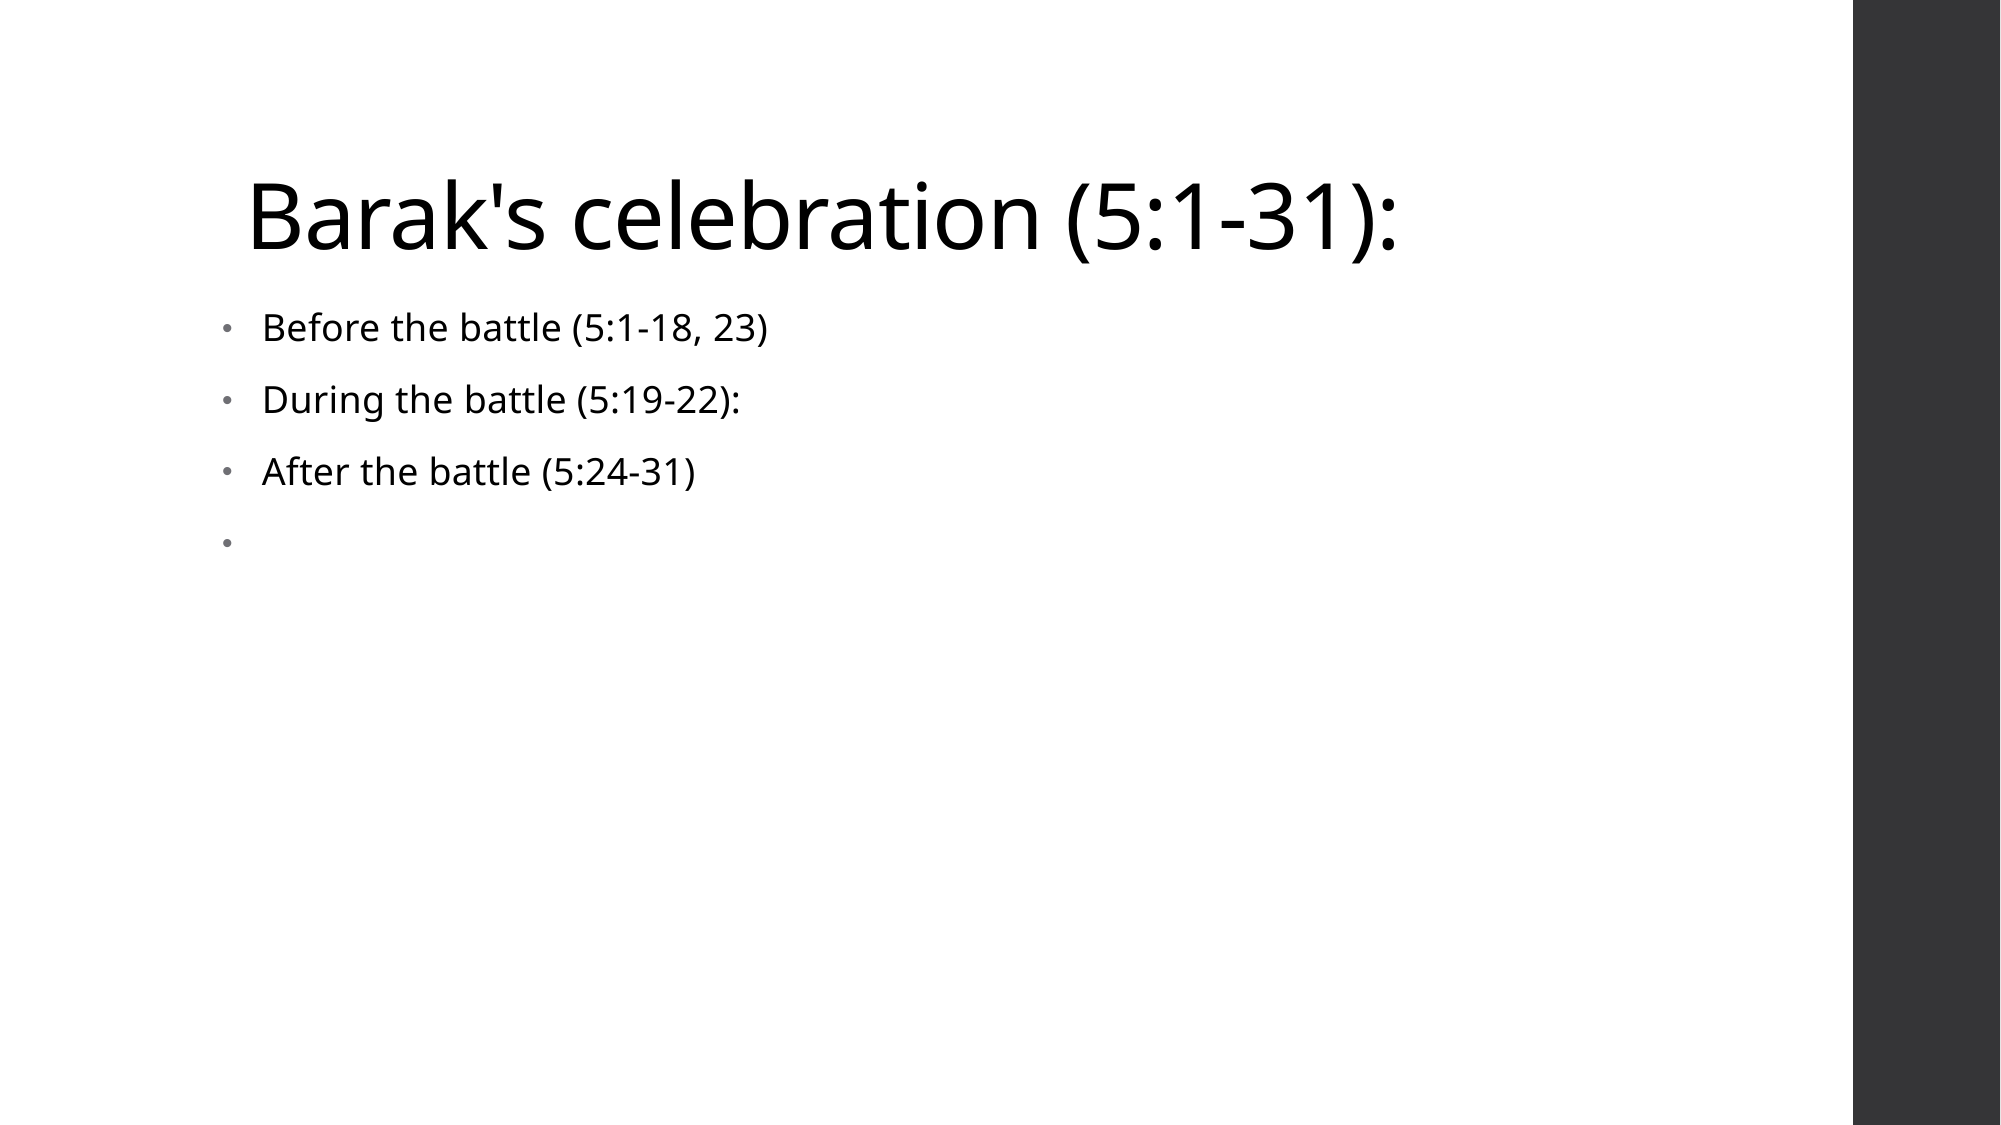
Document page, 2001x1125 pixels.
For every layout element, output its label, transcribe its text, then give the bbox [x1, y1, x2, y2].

list Before the battle (5:1-18, 23) During the battle (5:19-22): After the battle (5:24-31) [206, 299, 1617, 1014]
title Barak's celebration (5:1-31): [206, 60, 1797, 278]
